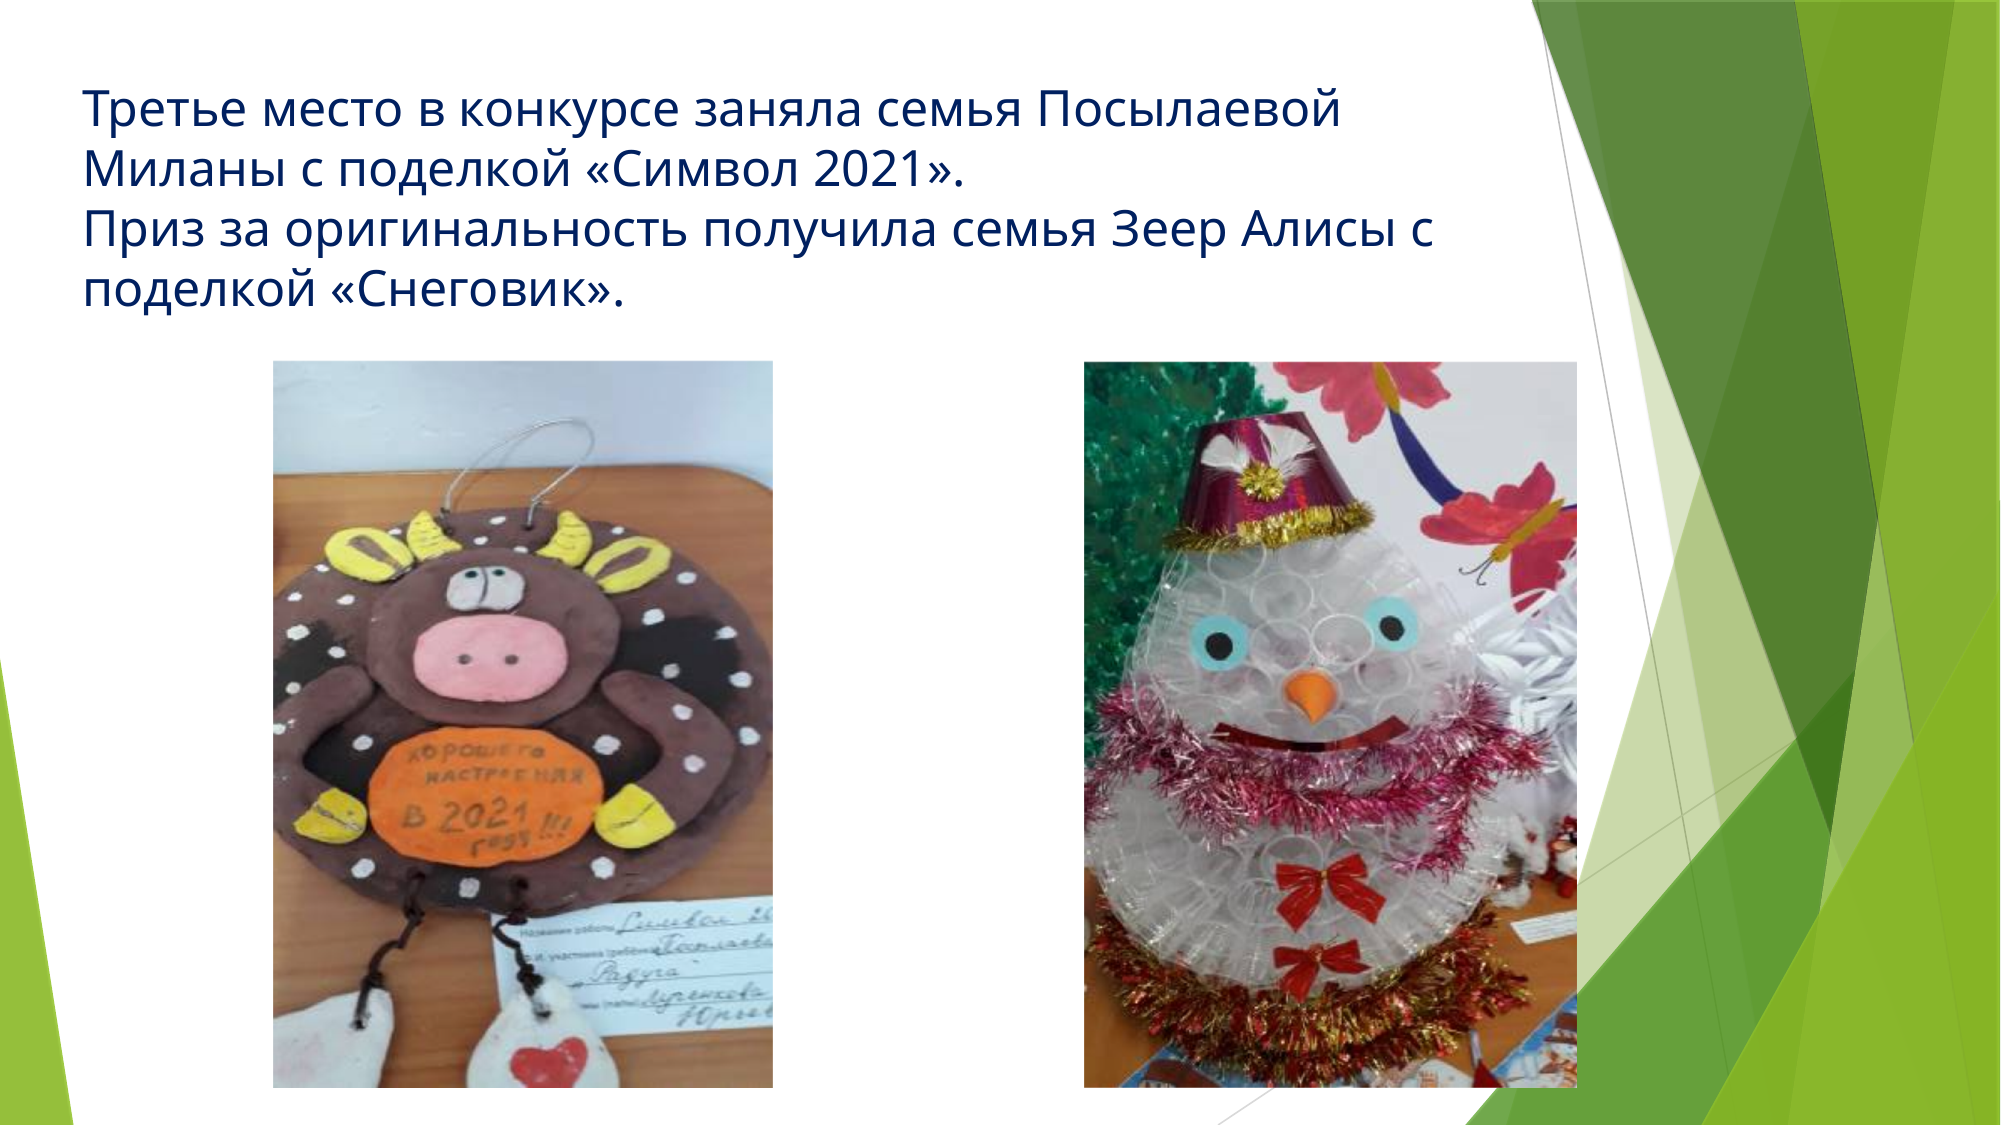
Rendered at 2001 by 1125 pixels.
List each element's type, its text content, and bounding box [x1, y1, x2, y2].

title Третье место в конкурсе заняла семья Посылаевой Миланы с поделкой «Символ 2021». Приз за оригинальность получила семья Зеер Алисы с поделкой «Снеговик». [67, 68, 1478, 286]
picture [1083, 361, 1577, 1088]
picture [272, 360, 773, 1088]
